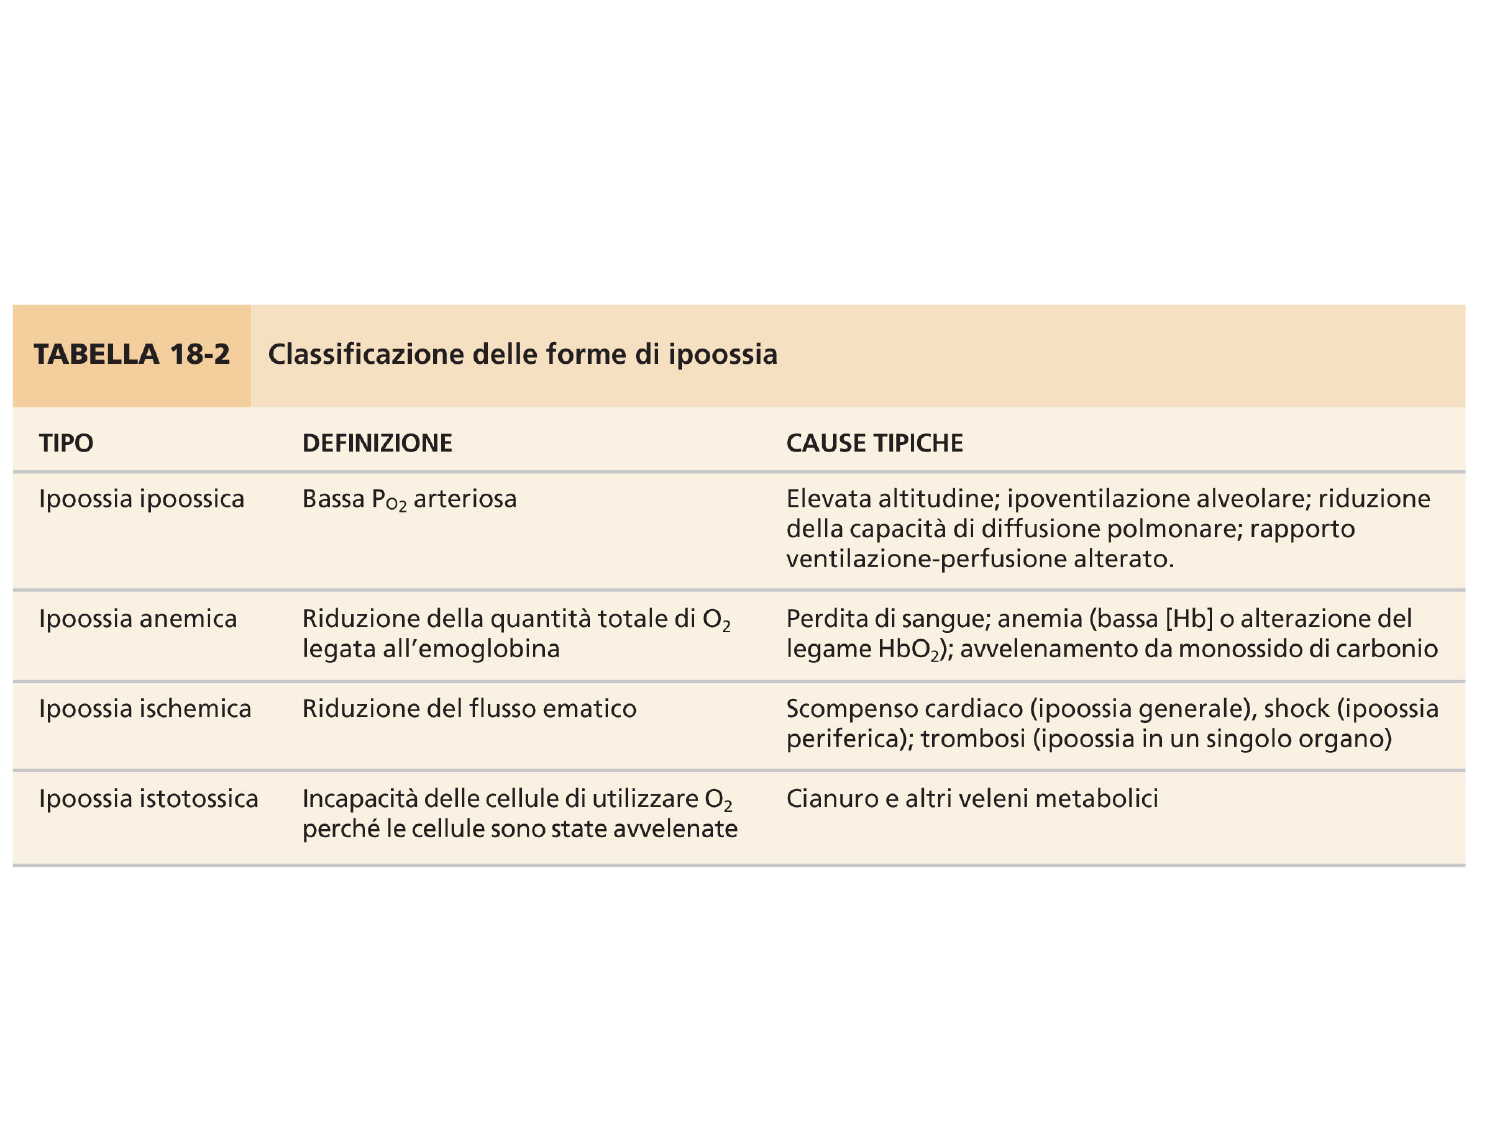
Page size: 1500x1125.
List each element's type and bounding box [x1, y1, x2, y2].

picture [0, 287, 1482, 875]
